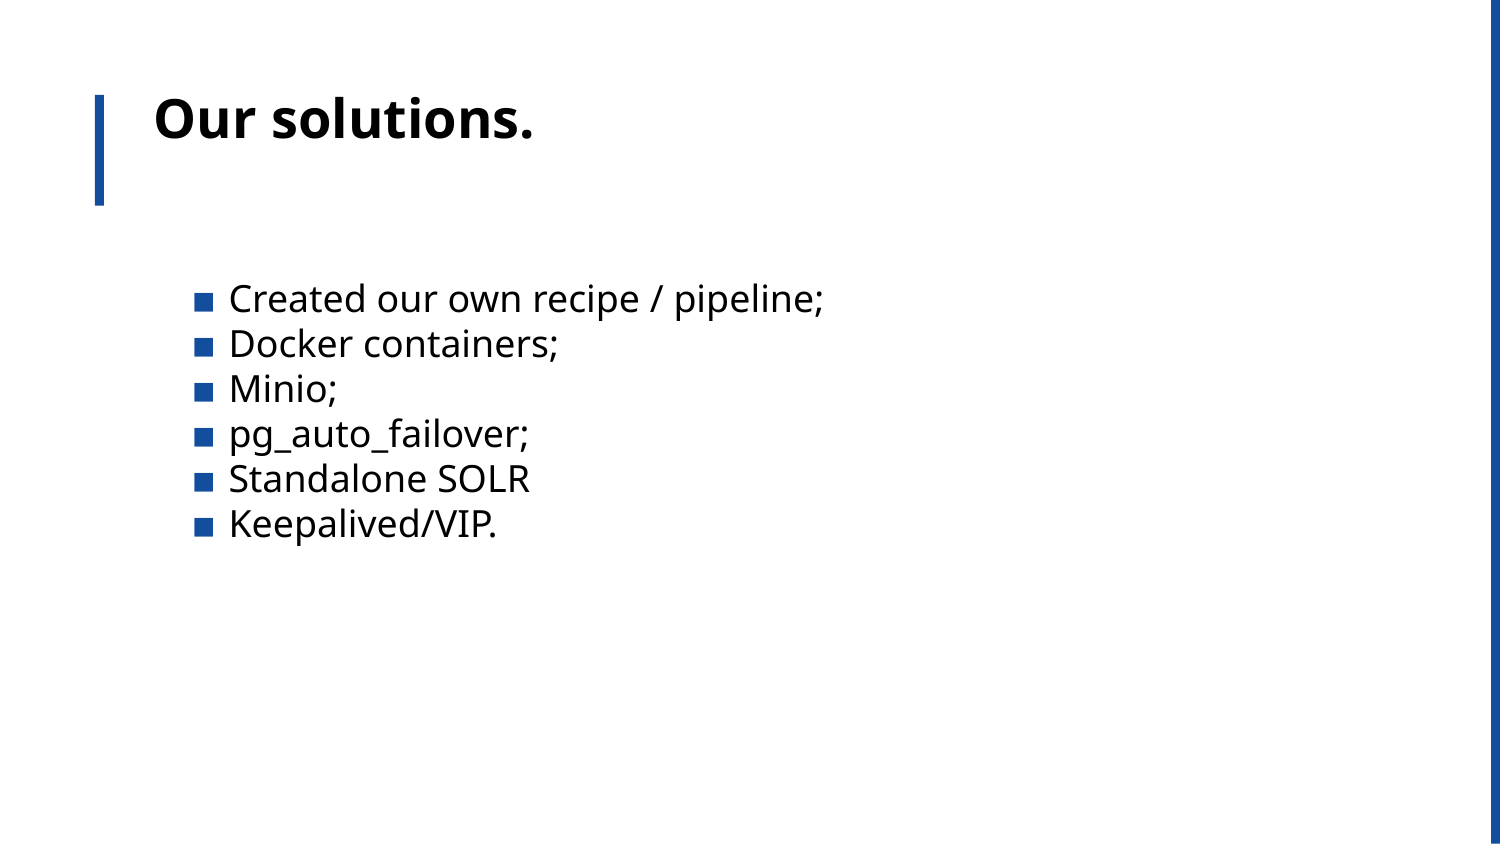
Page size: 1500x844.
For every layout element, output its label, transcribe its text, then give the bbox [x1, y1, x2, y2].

list Created our own recipe / pipeline; Docker containers; Minio; pg_auto_failover; Standalone SOLR Keepalived/VIP. [138, 260, 1229, 777]
title Our solutions. [138, 69, 668, 210]
